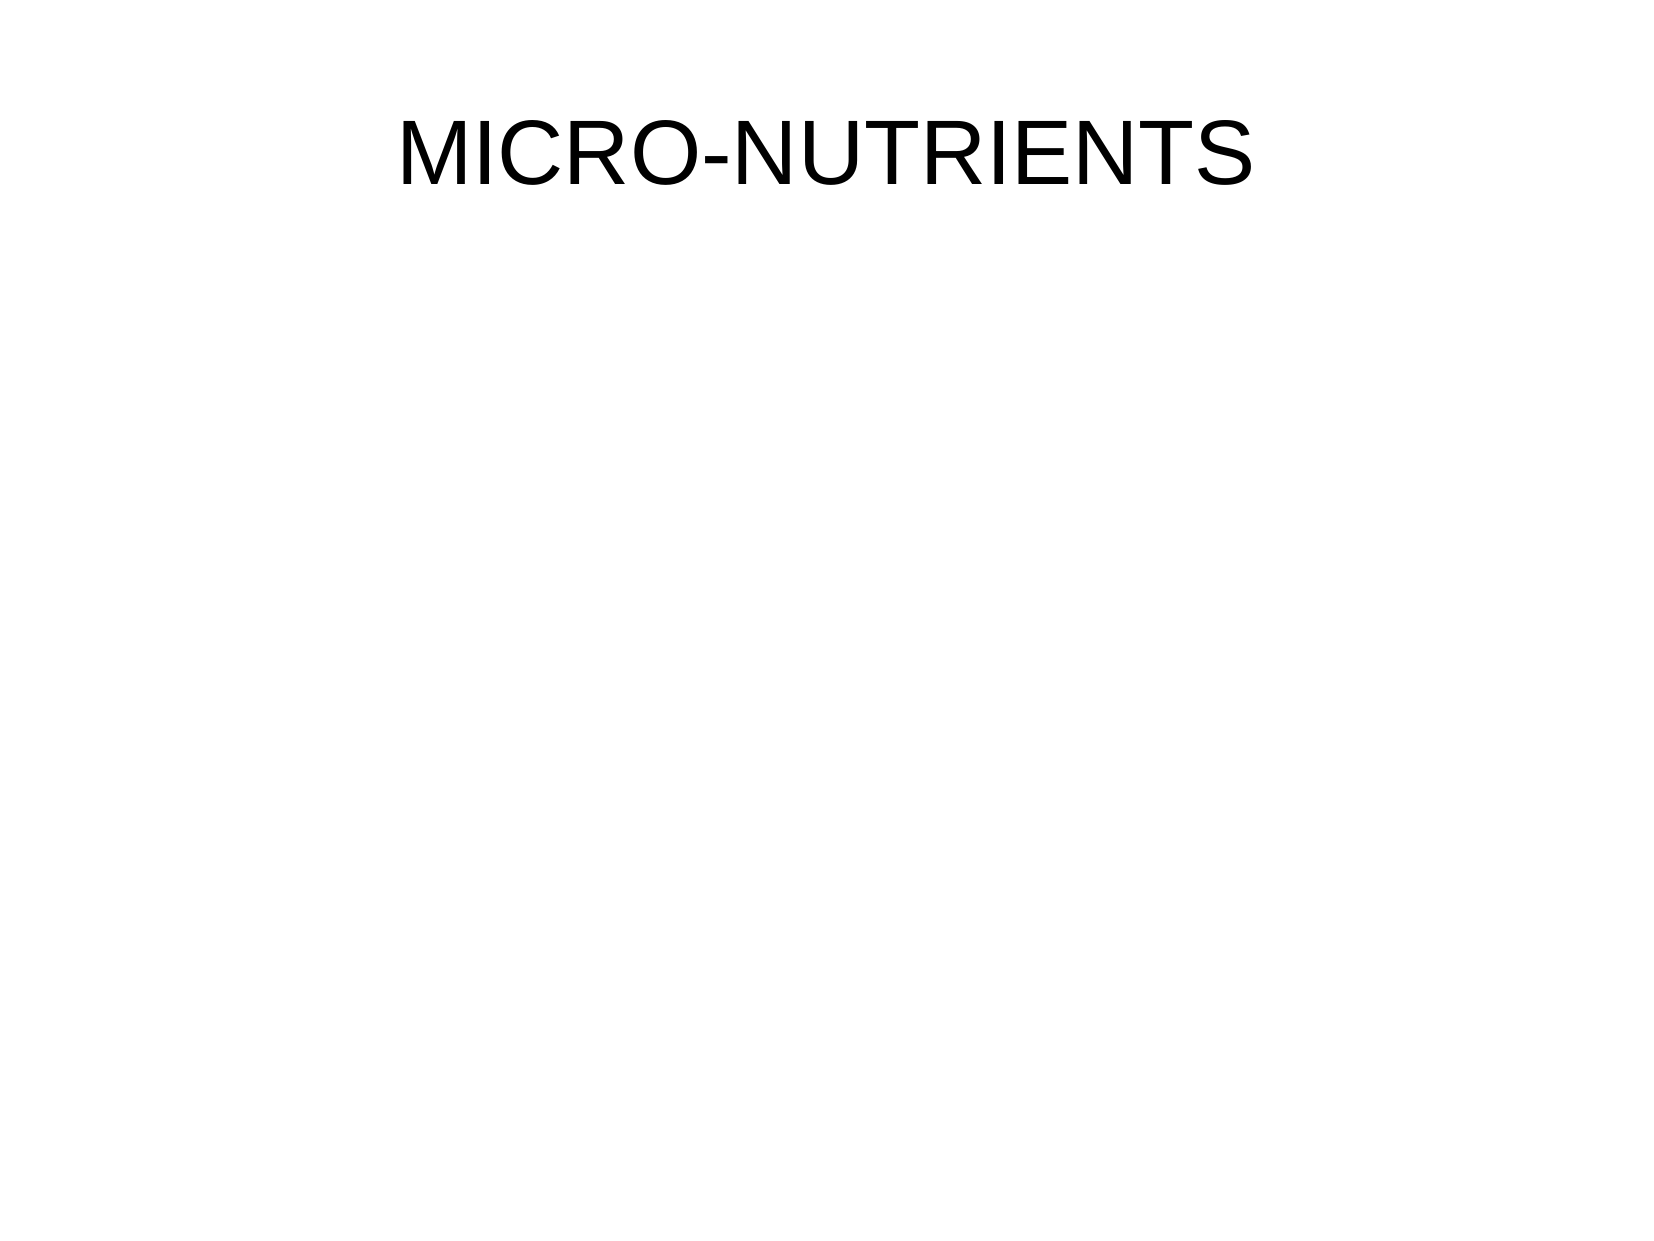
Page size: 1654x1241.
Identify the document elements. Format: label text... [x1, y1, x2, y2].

title MICRO-NUTRIENTS [82, 49, 1571, 257]
